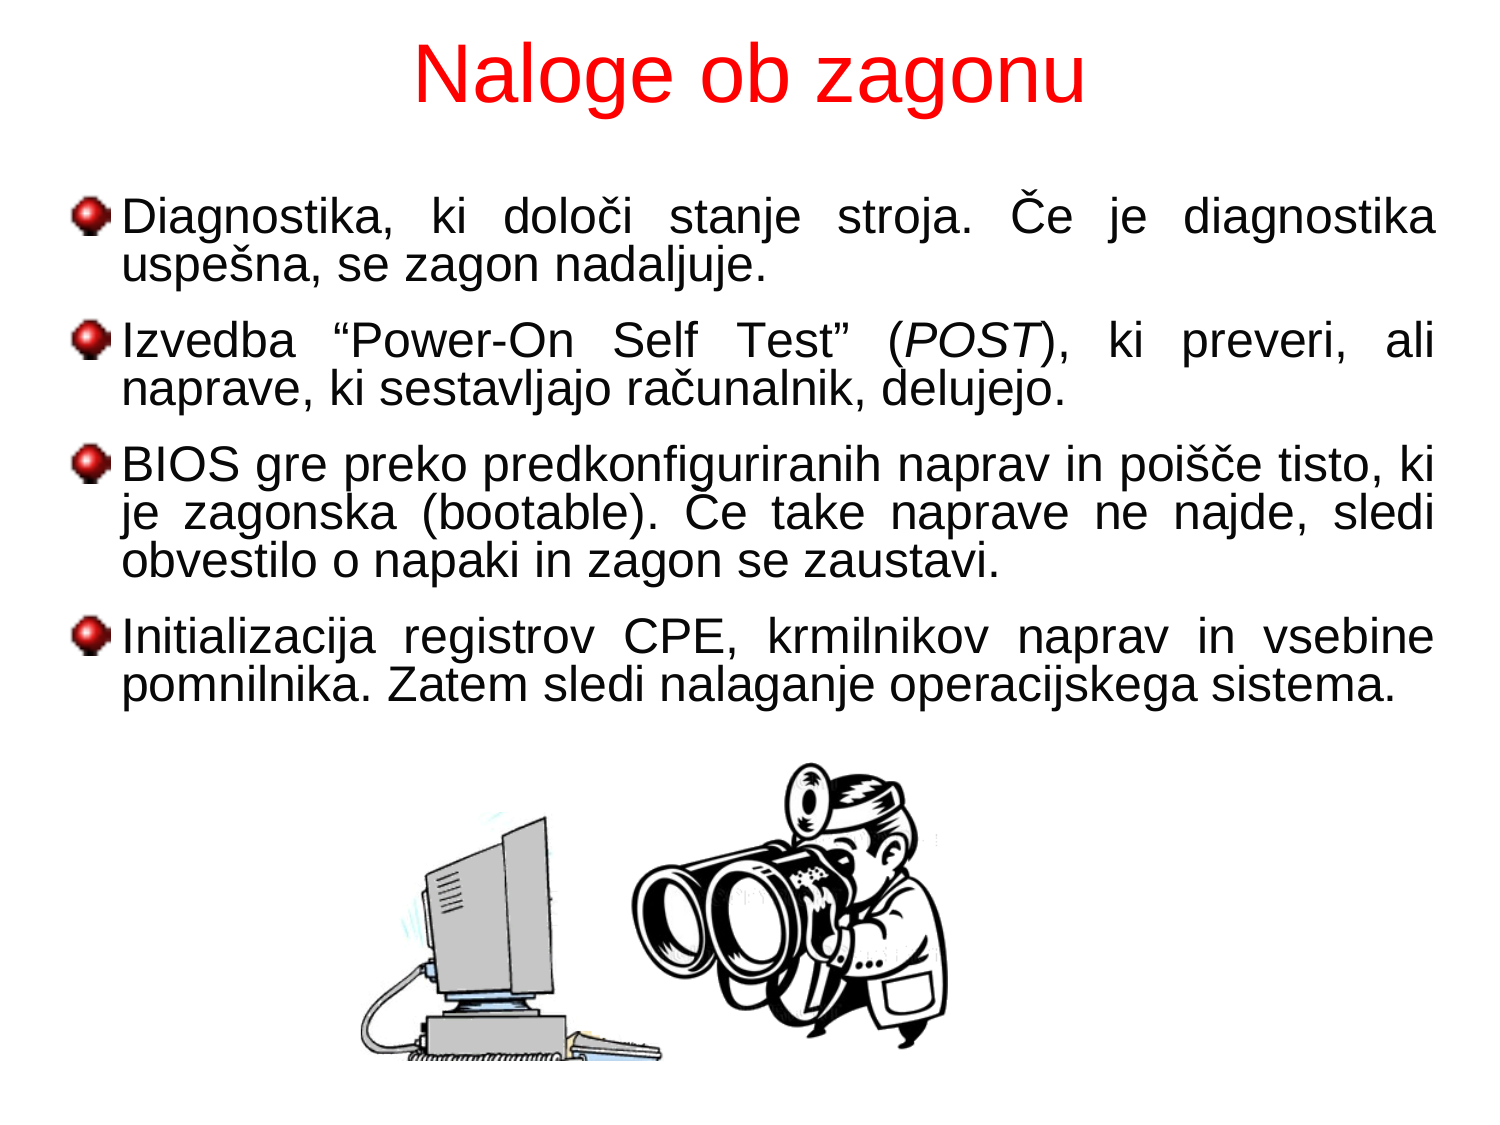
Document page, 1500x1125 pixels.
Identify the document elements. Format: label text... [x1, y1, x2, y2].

picture [350, 762, 948, 1089]
list Diagnostika, ki določi stanje stroja. Če je diagnostika uspešna, se zagon nadaljuje. Izvedba “Power-On Self Test” (POST), ki preveri, ali naprave, ki sestavljajo računalnik, delujejo. BIOS gre preko predkonfiguriranih naprav in poišče tisto, ki je zagonska (bootable). Če take naprave ne najde, sledi obvestilo o napaki in zagon se zaustavi. Initializacija registrov CPE, krmilnikov naprav in vsebine pomnilnika. Zatem sledi nalaganje operacijskega sistema. [50, 187, 1452, 738]
title Naloge ob zagonu [50, 0, 1452, 138]
